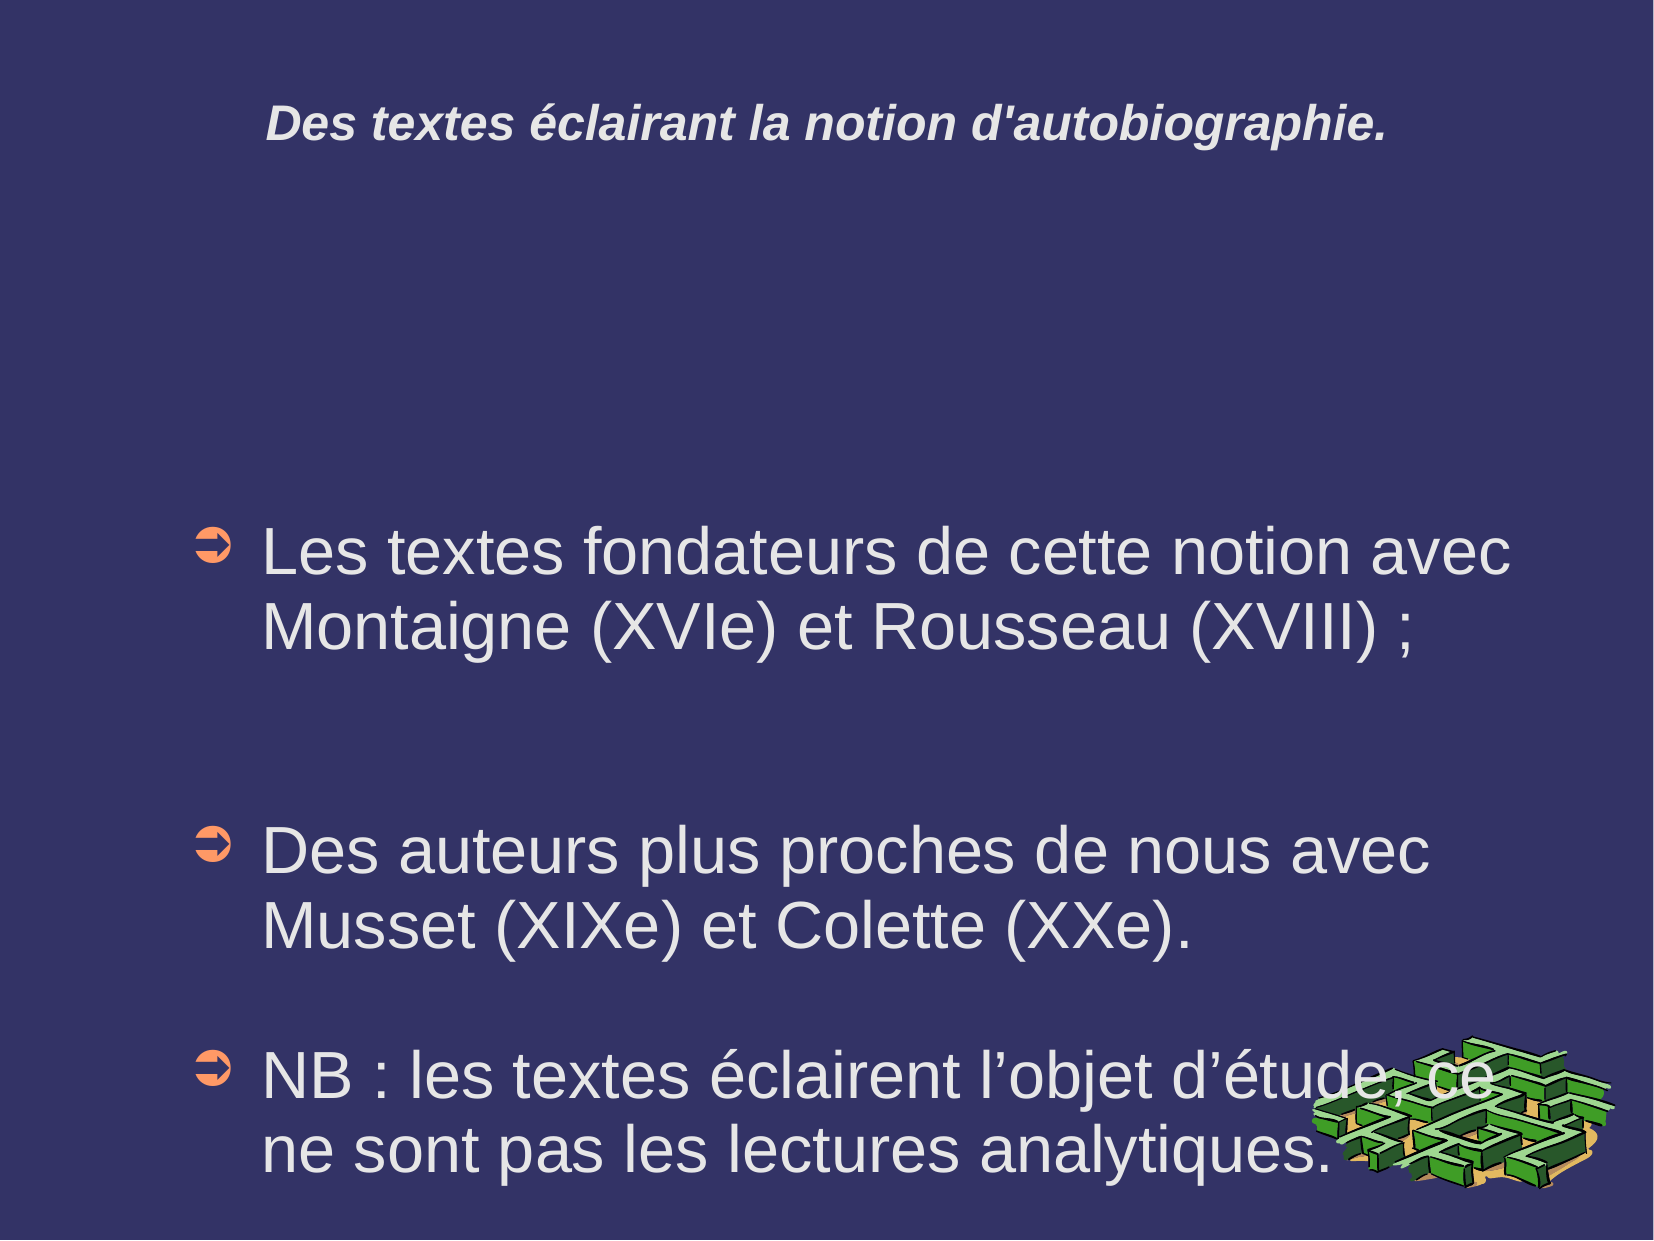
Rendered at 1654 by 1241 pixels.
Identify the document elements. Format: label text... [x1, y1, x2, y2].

list Les textes fondateurs de cette notion avec Montaigne (XVIe) et Rousseau (XVIII) ; Des auteurs plus proches de nous avec Musset (XIXe) et Colette (XXe). NB : les textes éclairent l’objet d’étude, ce ne sont pas les lectures analytiques. [178, 364, 1570, 1188]
title Des textes éclairant la notion d'autobiographie. [121, 19, 1534, 227]
